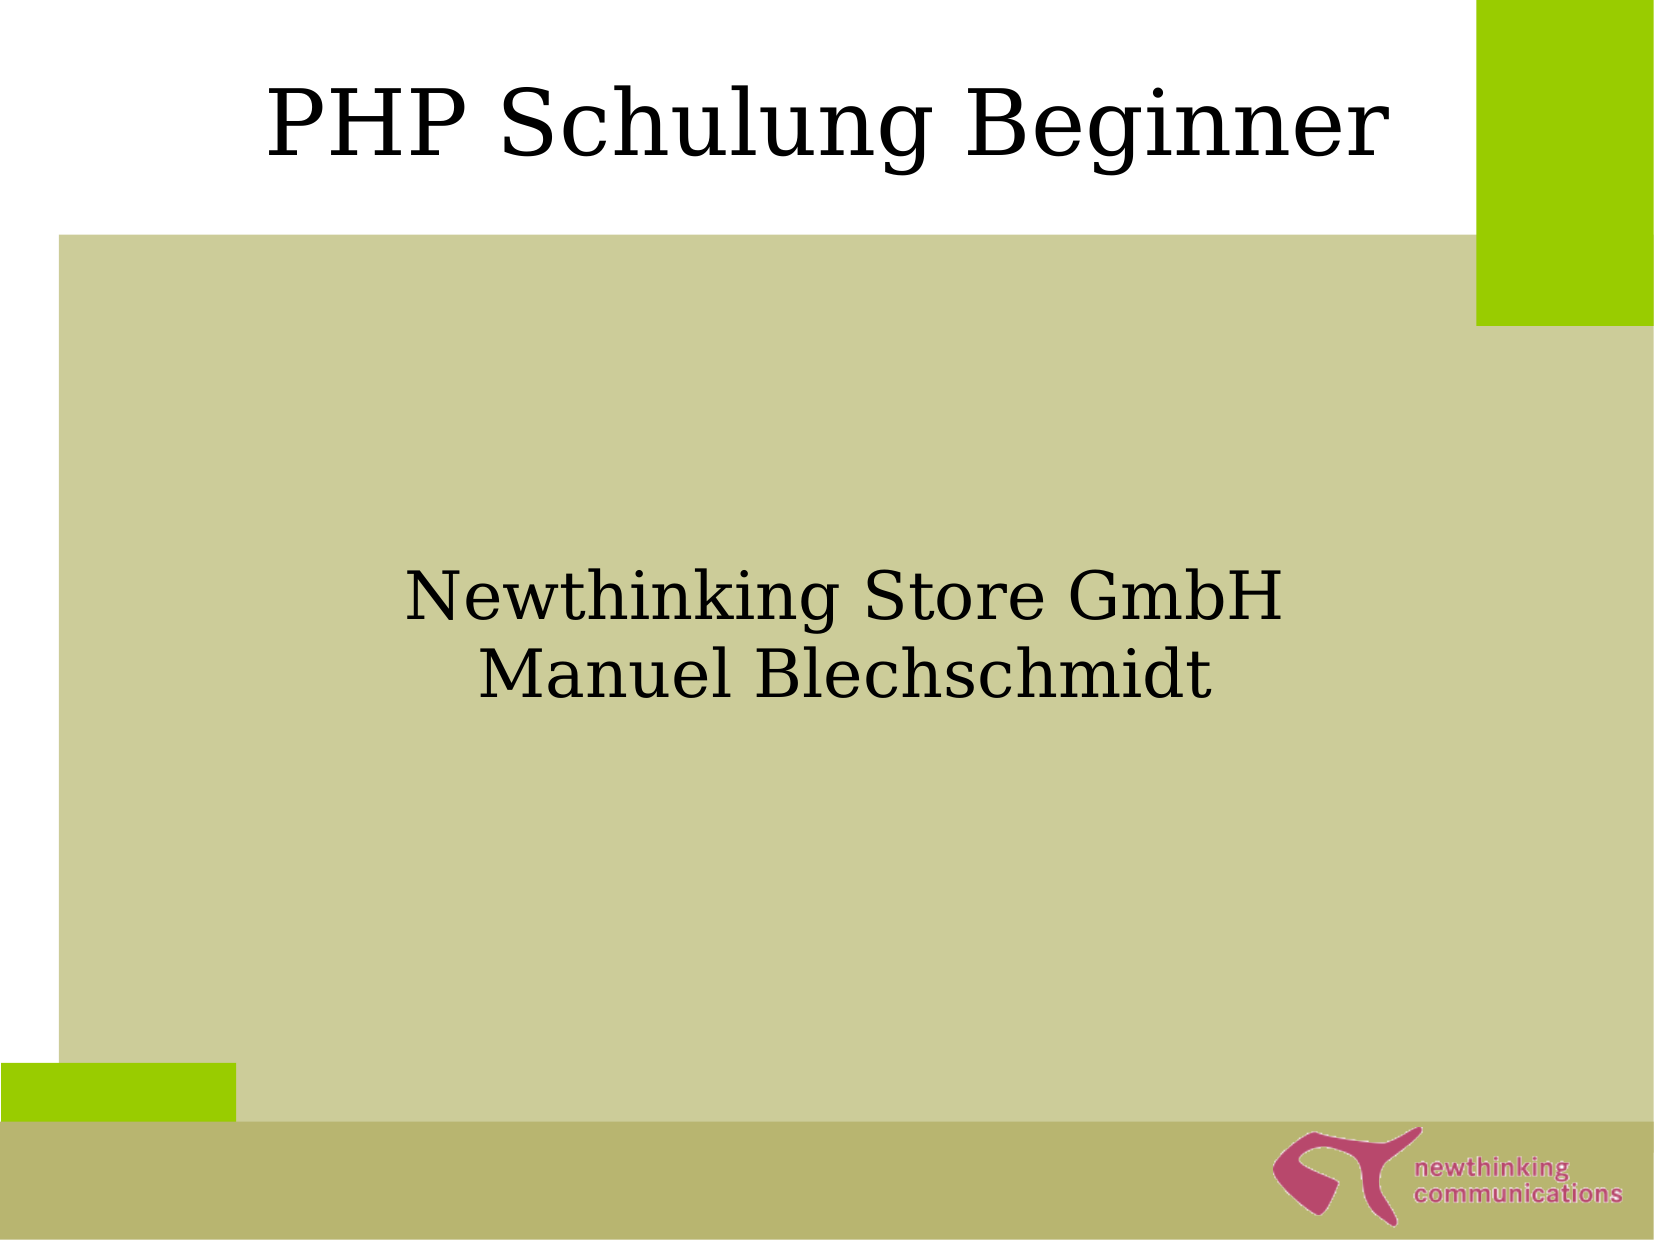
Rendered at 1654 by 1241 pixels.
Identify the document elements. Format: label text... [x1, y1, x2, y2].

subtitle Newthinking Store GmbH Manuel Blechschmidt [121, 244, 1534, 1026]
title PHP Schulung Beginner [121, 20, 1534, 228]
picture [1273, 1127, 1641, 1241]
